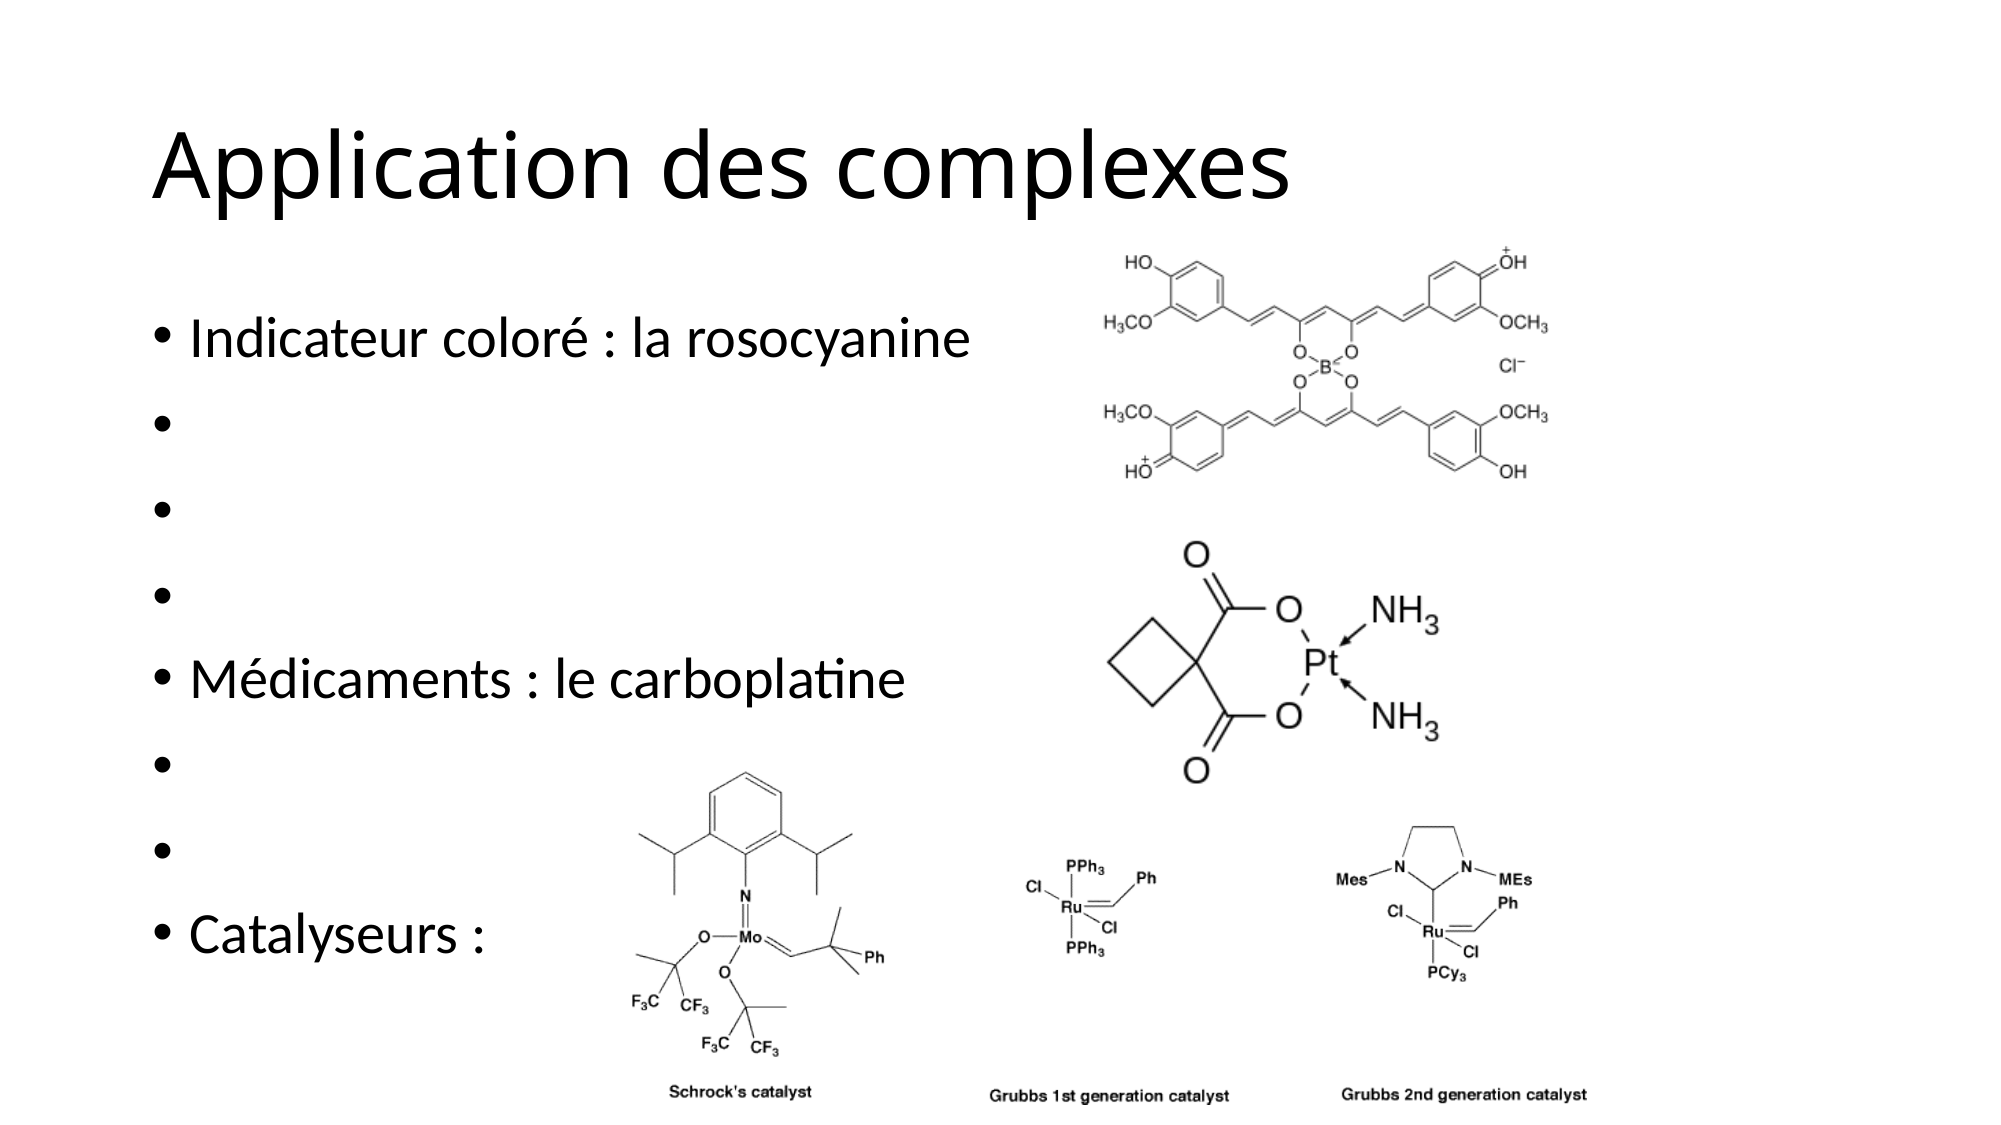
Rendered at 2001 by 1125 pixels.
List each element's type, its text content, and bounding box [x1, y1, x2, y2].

picture [1101, 242, 1552, 483]
picture [631, 535, 1587, 1105]
list Indicateur coloré : la rosocyanine Médicaments : le carboplatine Catalyseurs : [137, 299, 1863, 1014]
title Application des complexes [137, 59, 1863, 278]
